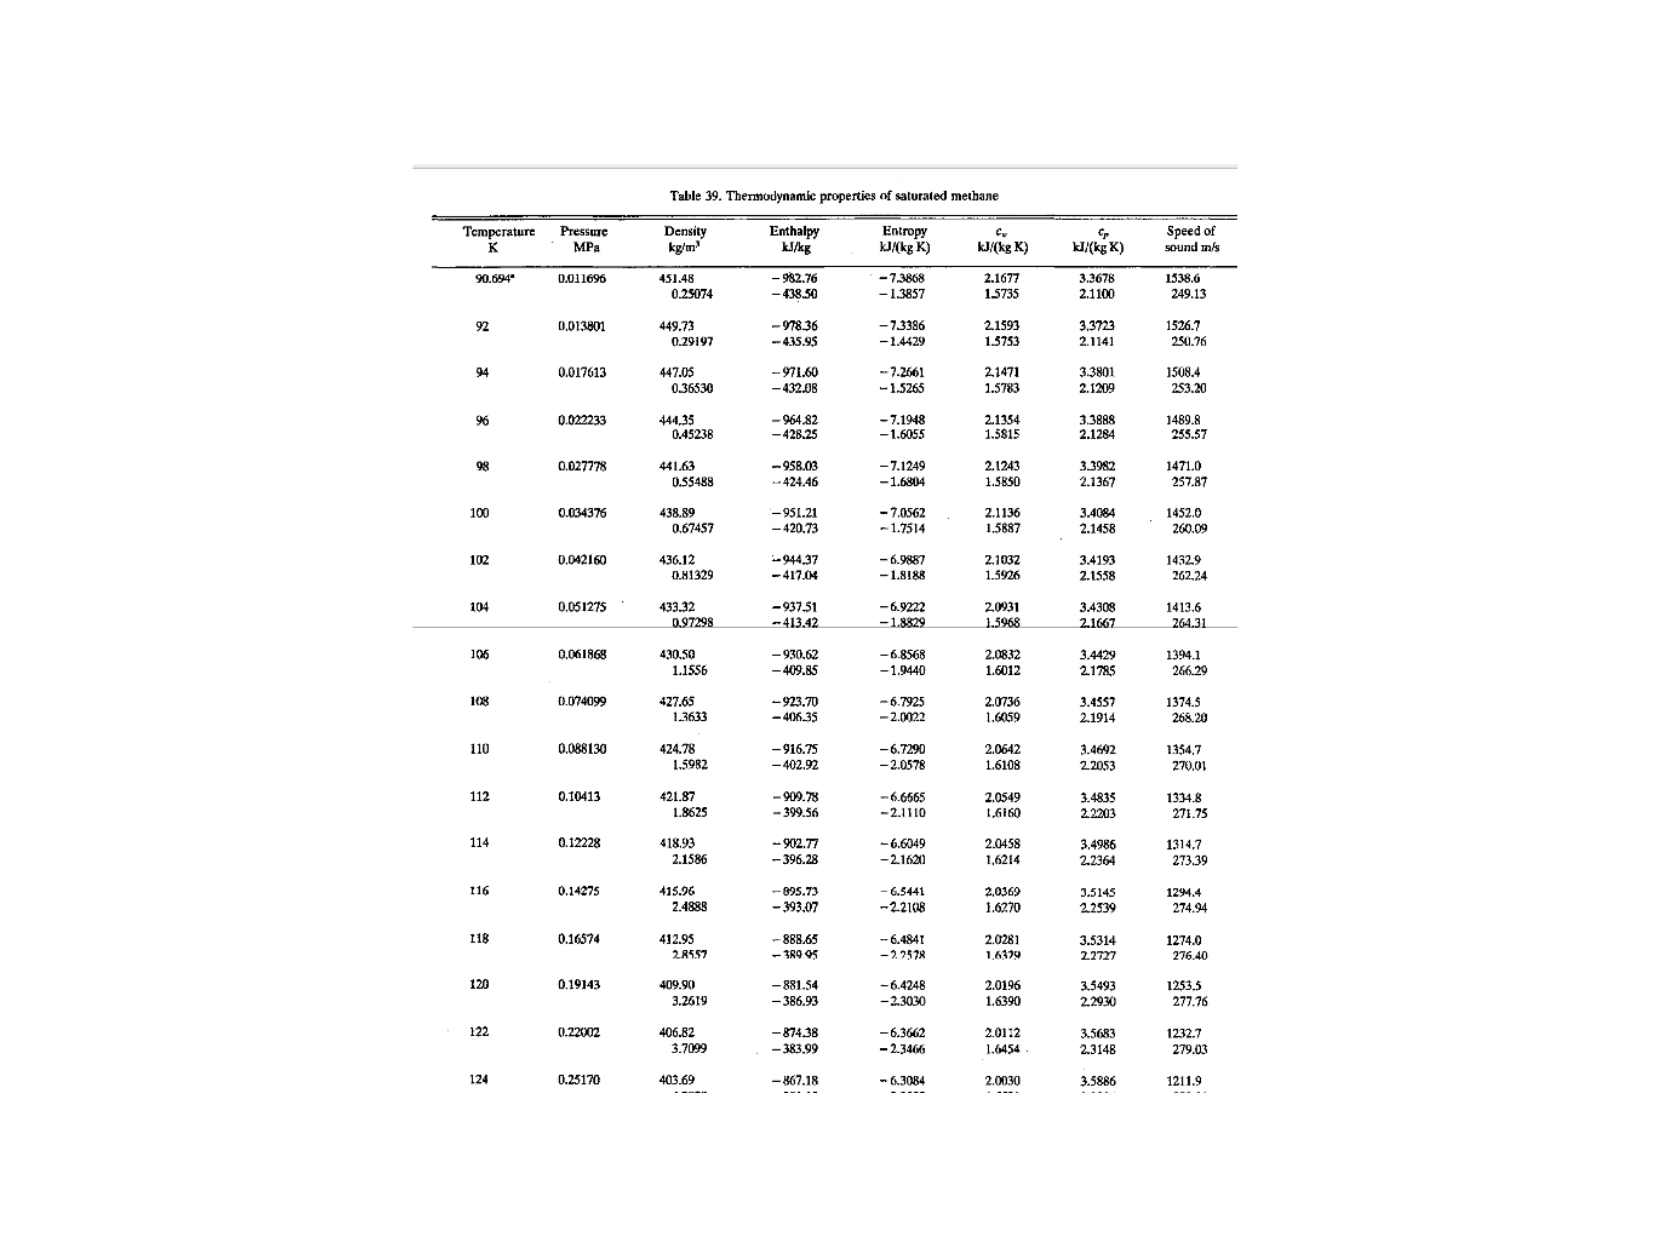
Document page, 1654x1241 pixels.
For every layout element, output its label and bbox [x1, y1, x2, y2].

picture [412, 163, 1238, 1094]
